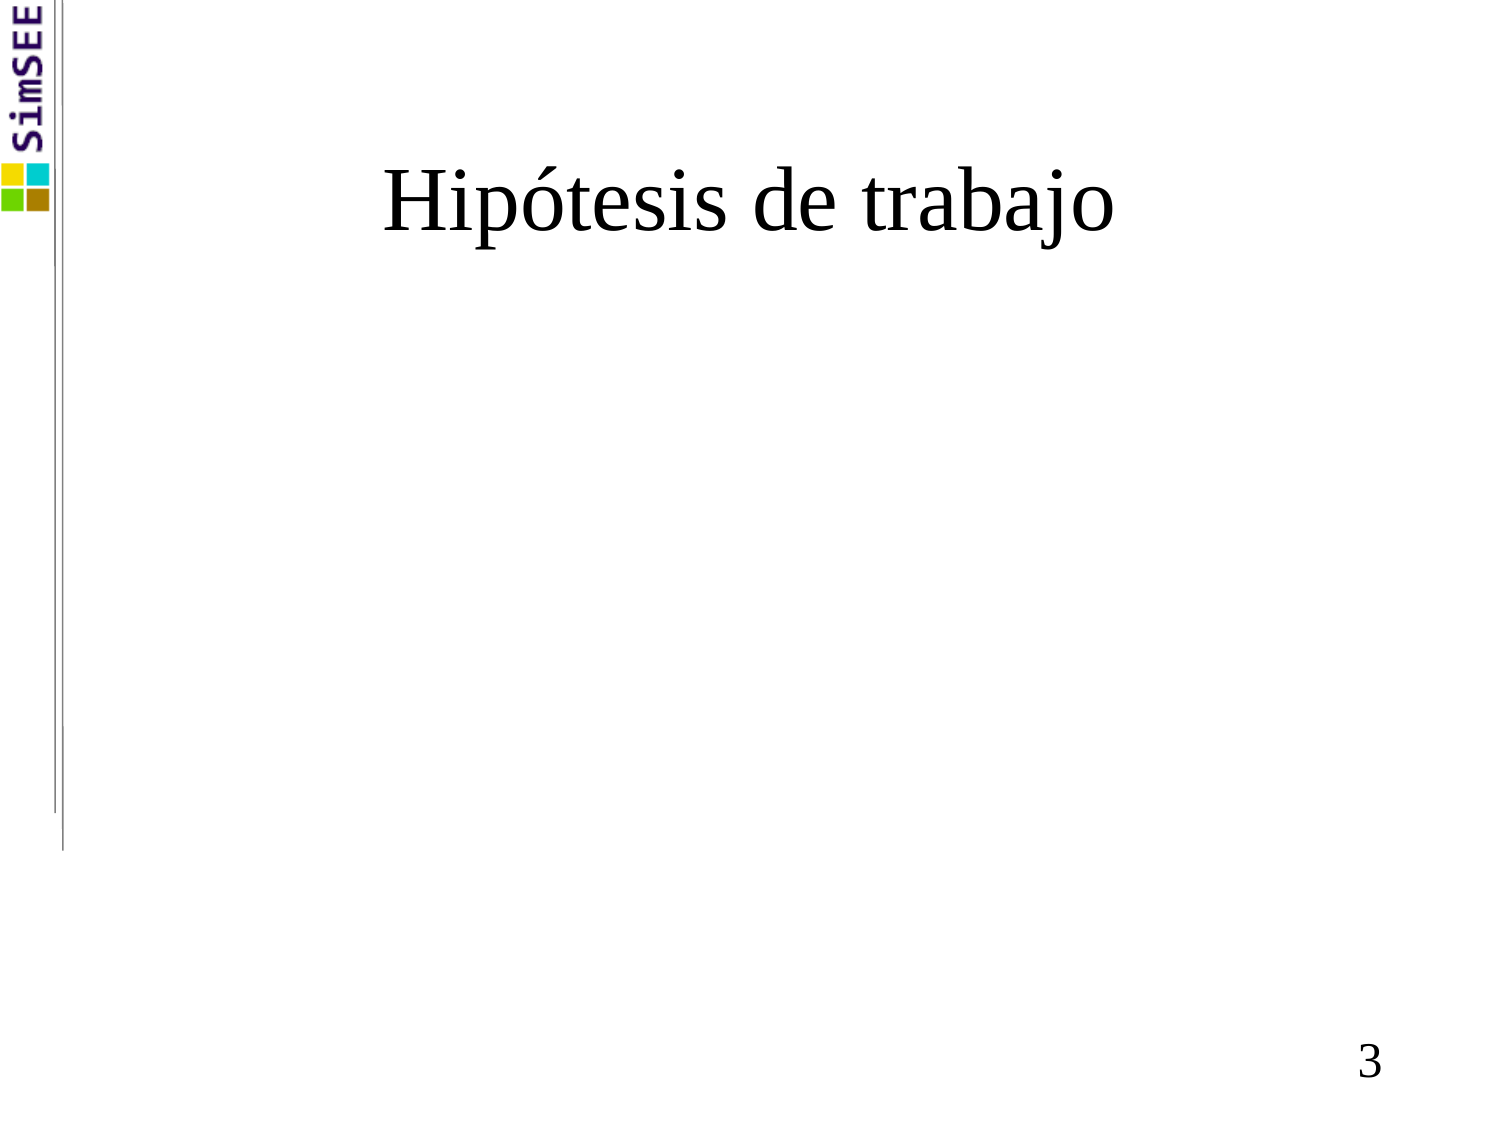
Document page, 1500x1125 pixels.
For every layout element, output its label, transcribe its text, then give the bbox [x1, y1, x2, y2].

picture [0, 5, 52, 154]
title Hipótesis de trabajo [112, 99, 1388, 288]
picture [0, 162, 51, 213]
text_box <número> [1343, 1020, 1500, 1096]
